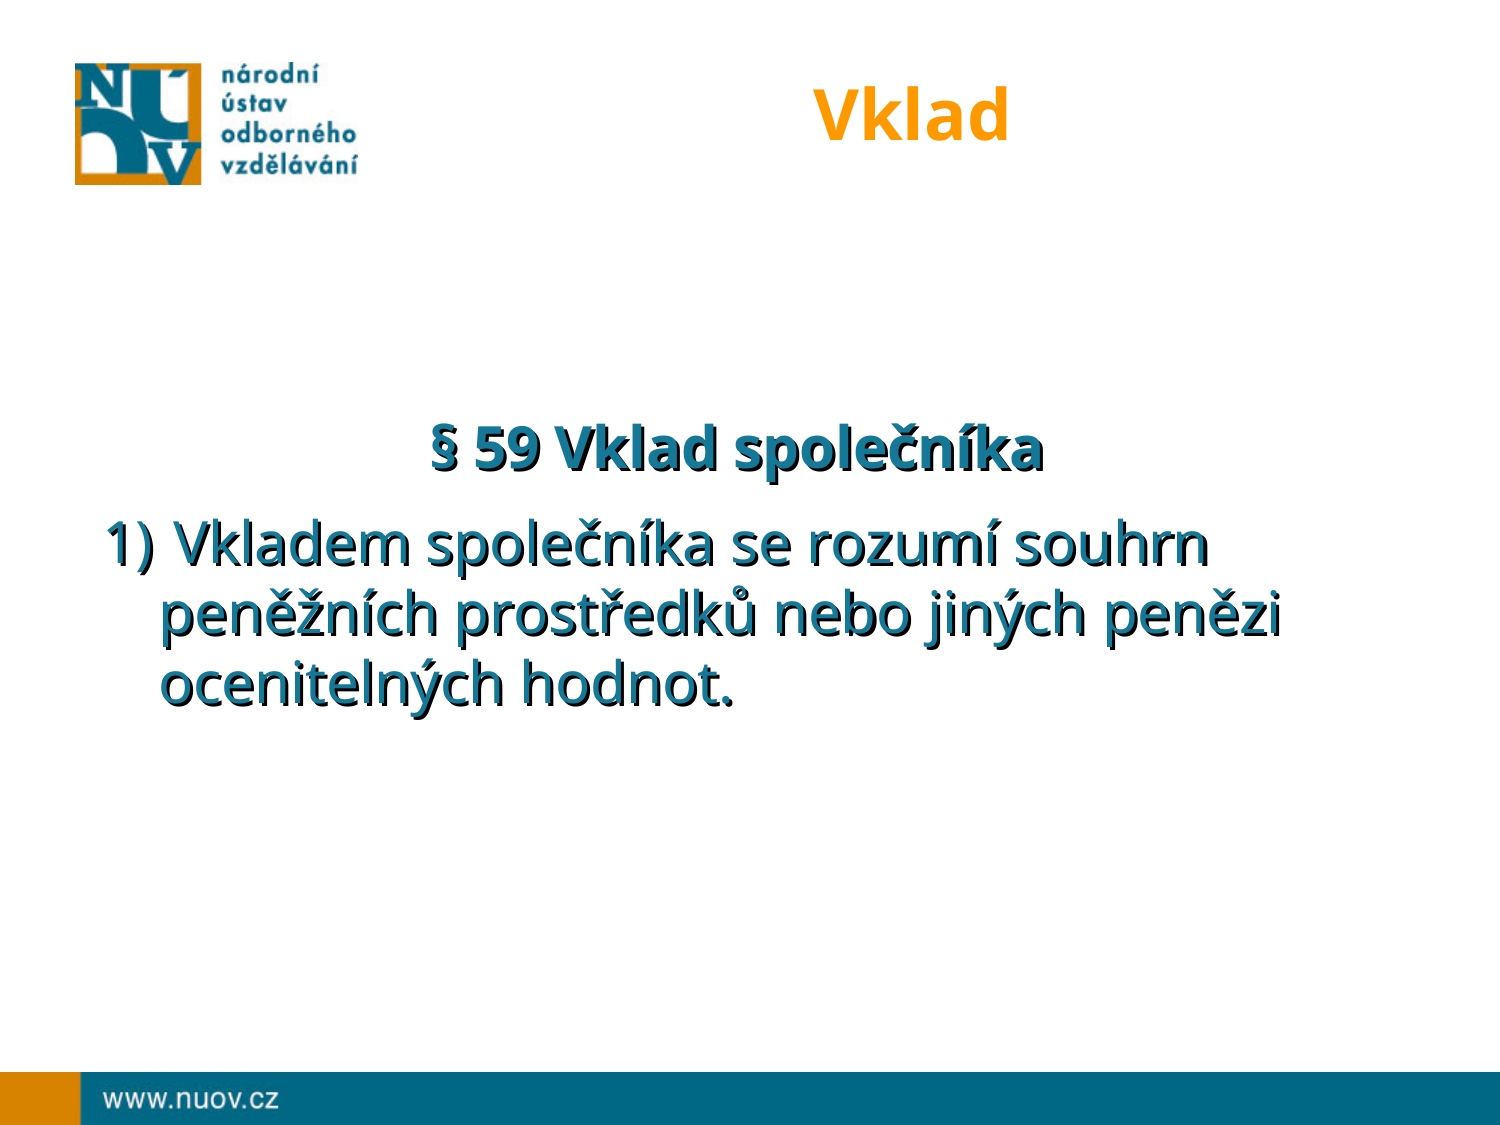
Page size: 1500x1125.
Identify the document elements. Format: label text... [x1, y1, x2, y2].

text_box § 59 Vklad společníka Vkladem společníka se rozumí souhrn peněžních prostředků nebo jiných penězi ocenitelných hodnot. [87, 402, 1388, 723]
title Vklad [399, 37, 1425, 188]
text_box [75, 62, 358, 185]
text_box [0, 1072, 1500, 1125]
